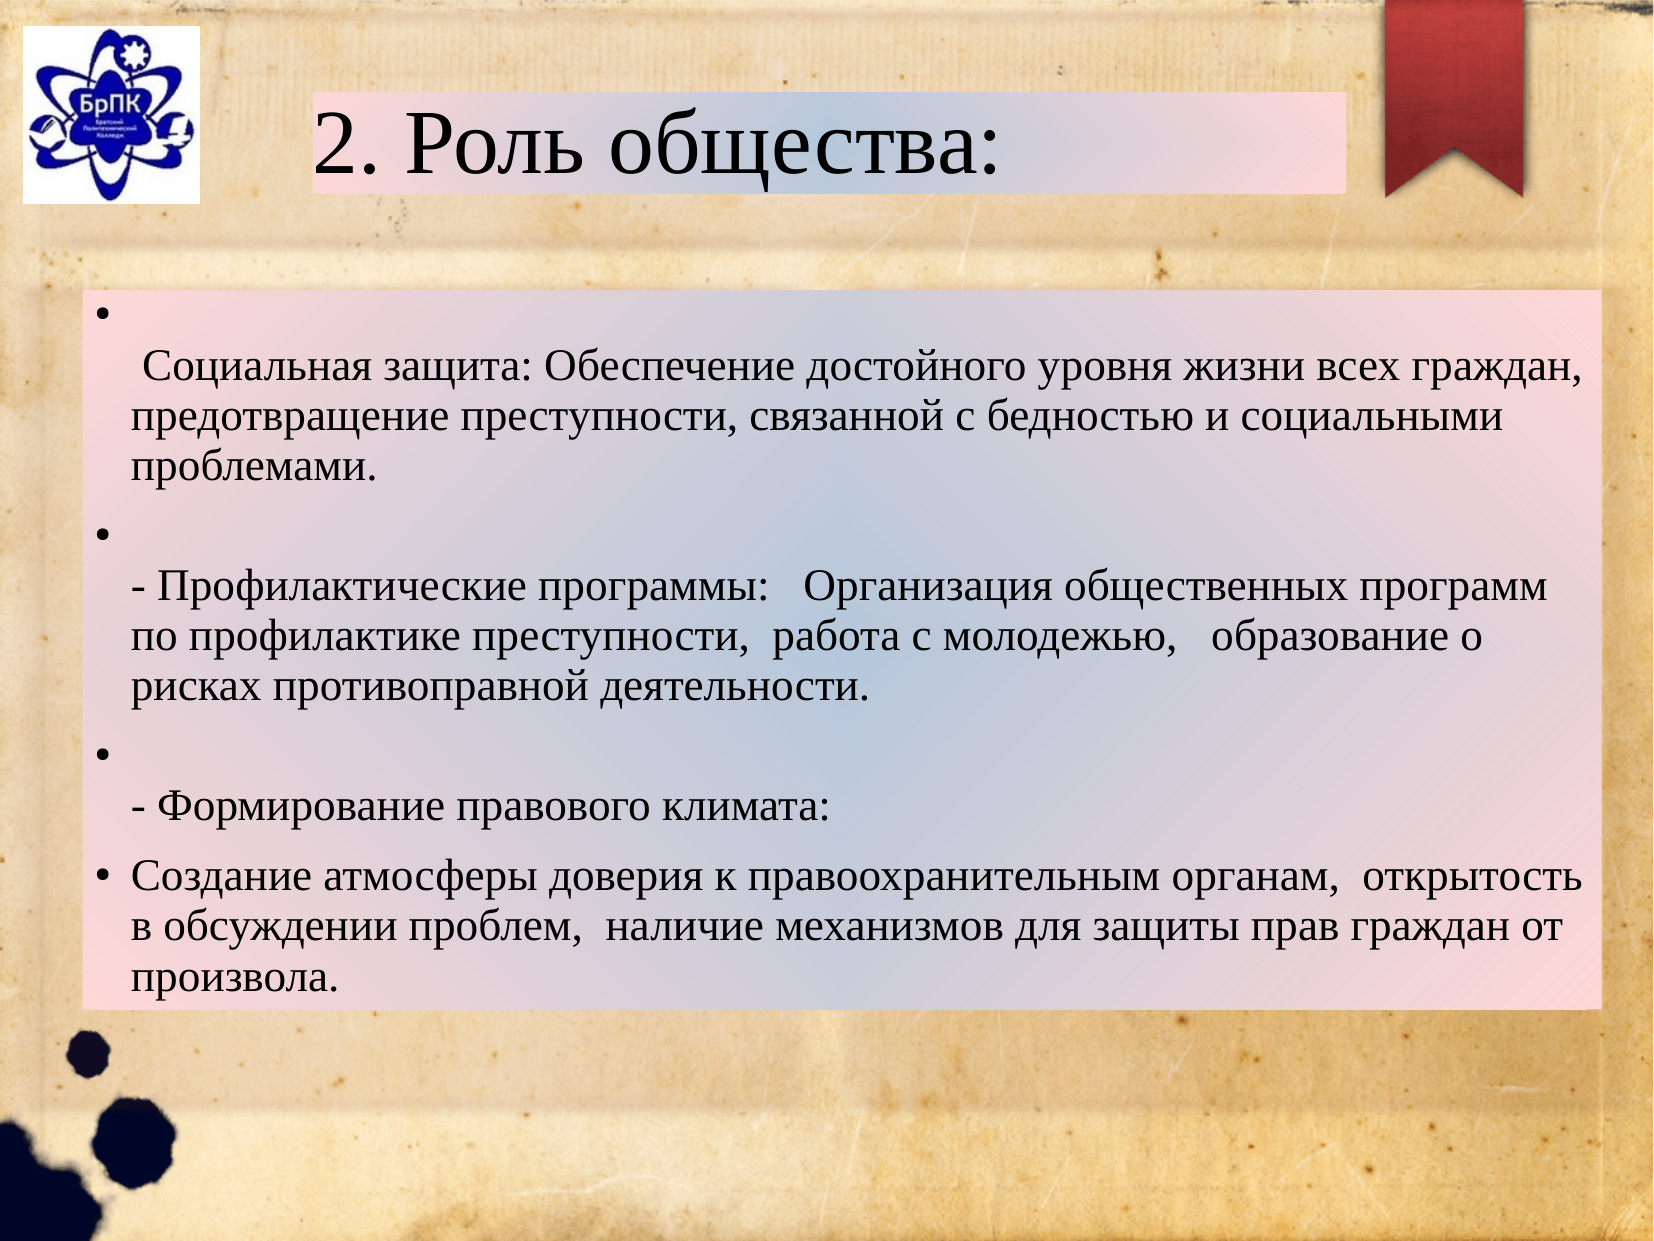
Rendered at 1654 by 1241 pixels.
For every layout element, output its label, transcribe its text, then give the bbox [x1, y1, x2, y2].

title 2. Роль общества: [312, 92, 1347, 194]
list Социальная защита: Обеспечение достойного уровня жизни всех граждан, предотвращение преступности, связанной с бедностью и социальными проблемами. - Профилактические программы: Организация общественных программ по профилактике преступности, работа с молодежью, образование о рисках противоправной деятельности. - Формирование правового климата: Создание атмосферы доверия к правоохранительным органам, открытость в обсуждении проблем, наличие механизмов для защиты прав граждан от произвола. [82, 290, 1602, 1010]
picture [0, 0, 1654, 1241]
